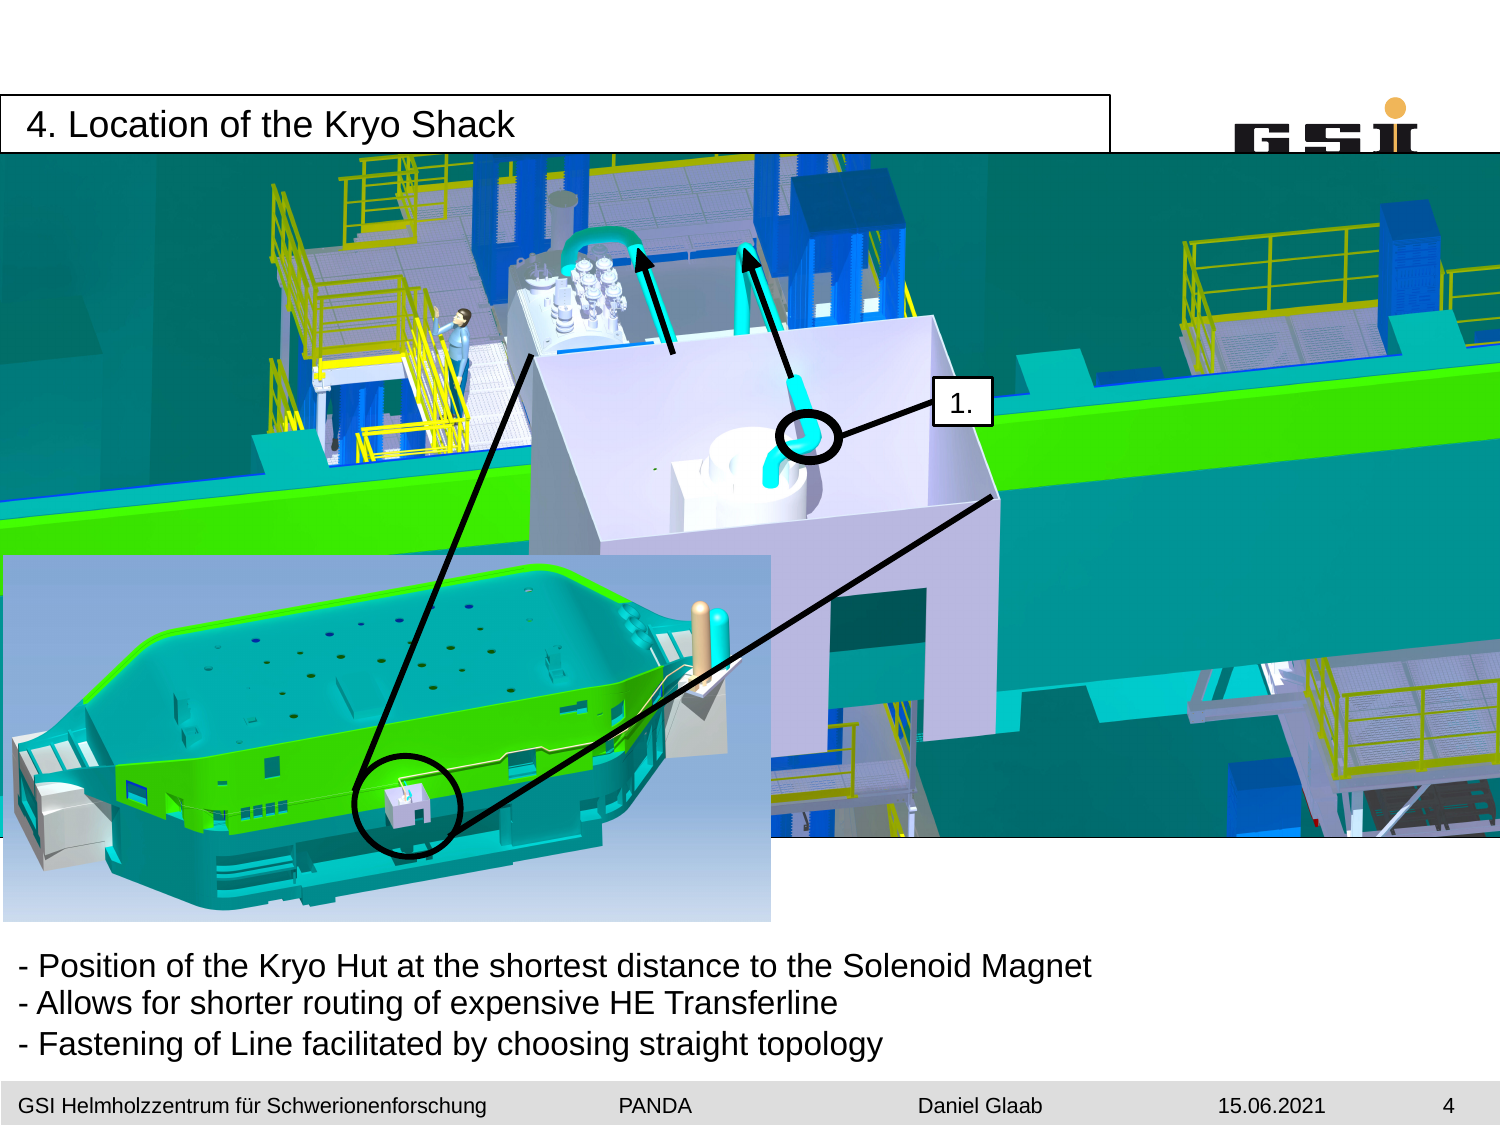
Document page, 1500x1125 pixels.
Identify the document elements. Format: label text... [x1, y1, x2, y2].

text_box GSI Helmholzzentrum für Schwerionenforschung PANDA Daniel Glaab 15.06.2021 4 [3, 1086, 1489, 1125]
picture [1233, 95, 1419, 152]
text_box 4. Location of the Kryo Shack [0, 94, 1111, 152]
text_box [0, 1080, 1500, 1125]
text_box - Position of the Kryo Hut at the shortest distance to the Solenoid Magnet - Allows for shorter routing of expensive HE Transferline - Fastening of Line facilitated by choosing straight topology [3, 903, 1500, 1071]
text_box 1. [933, 377, 993, 426]
picture [0, 153, 1500, 922]
